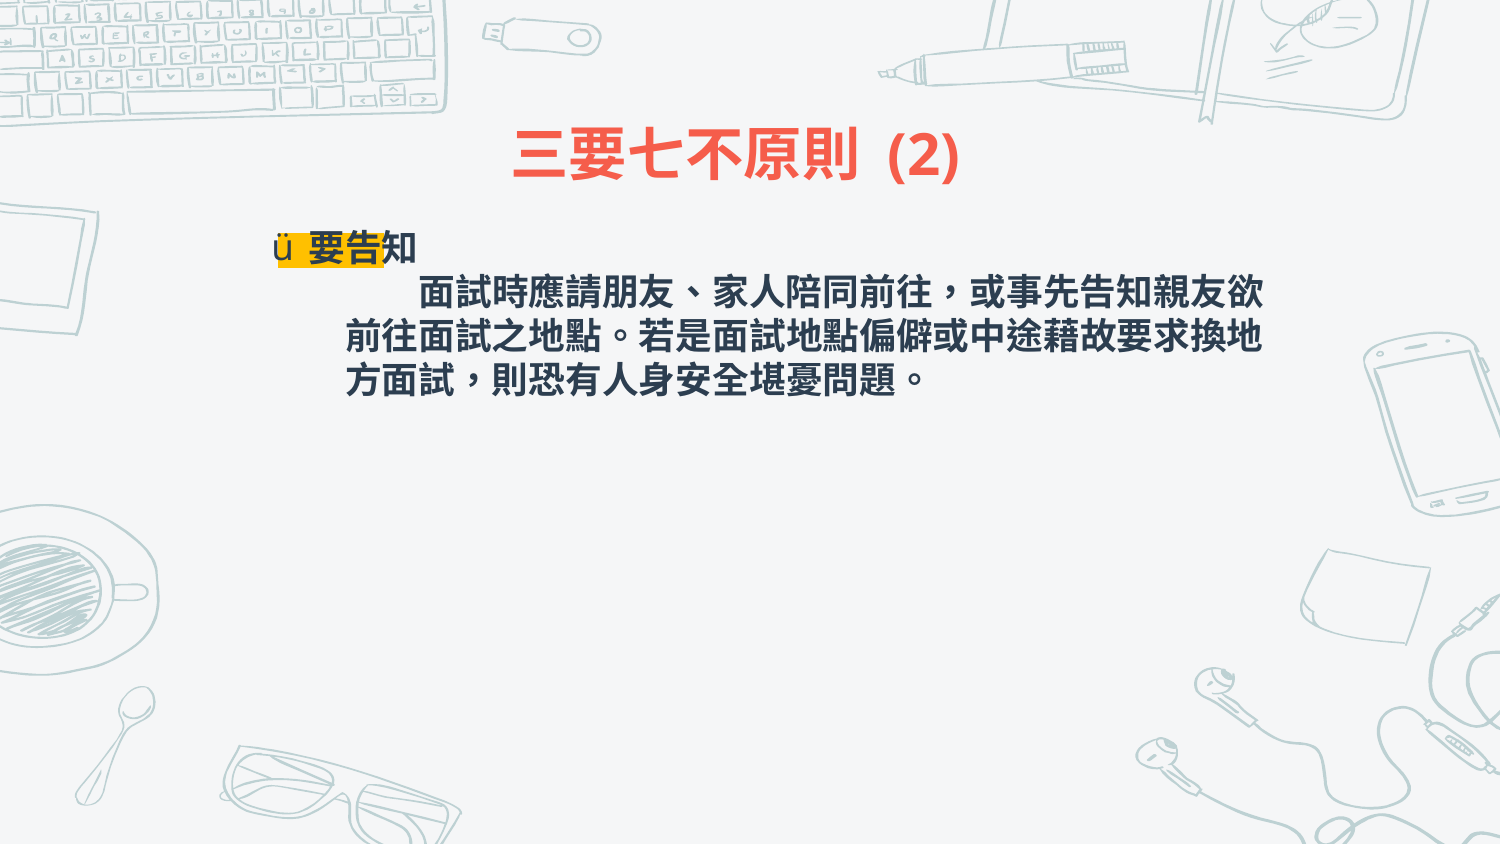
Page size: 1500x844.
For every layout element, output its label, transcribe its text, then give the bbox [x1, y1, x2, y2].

title 三要七不原則 (2) [171, 102, 1300, 198]
list 要告知 面試時應請朋友、家人陪同前往，或事先告知親友欲前往面試之地點。若是面試地點偏僻或中途藉故要求換地方面試，則恐有人身安全堪憂問題。 [183, 209, 1312, 416]
